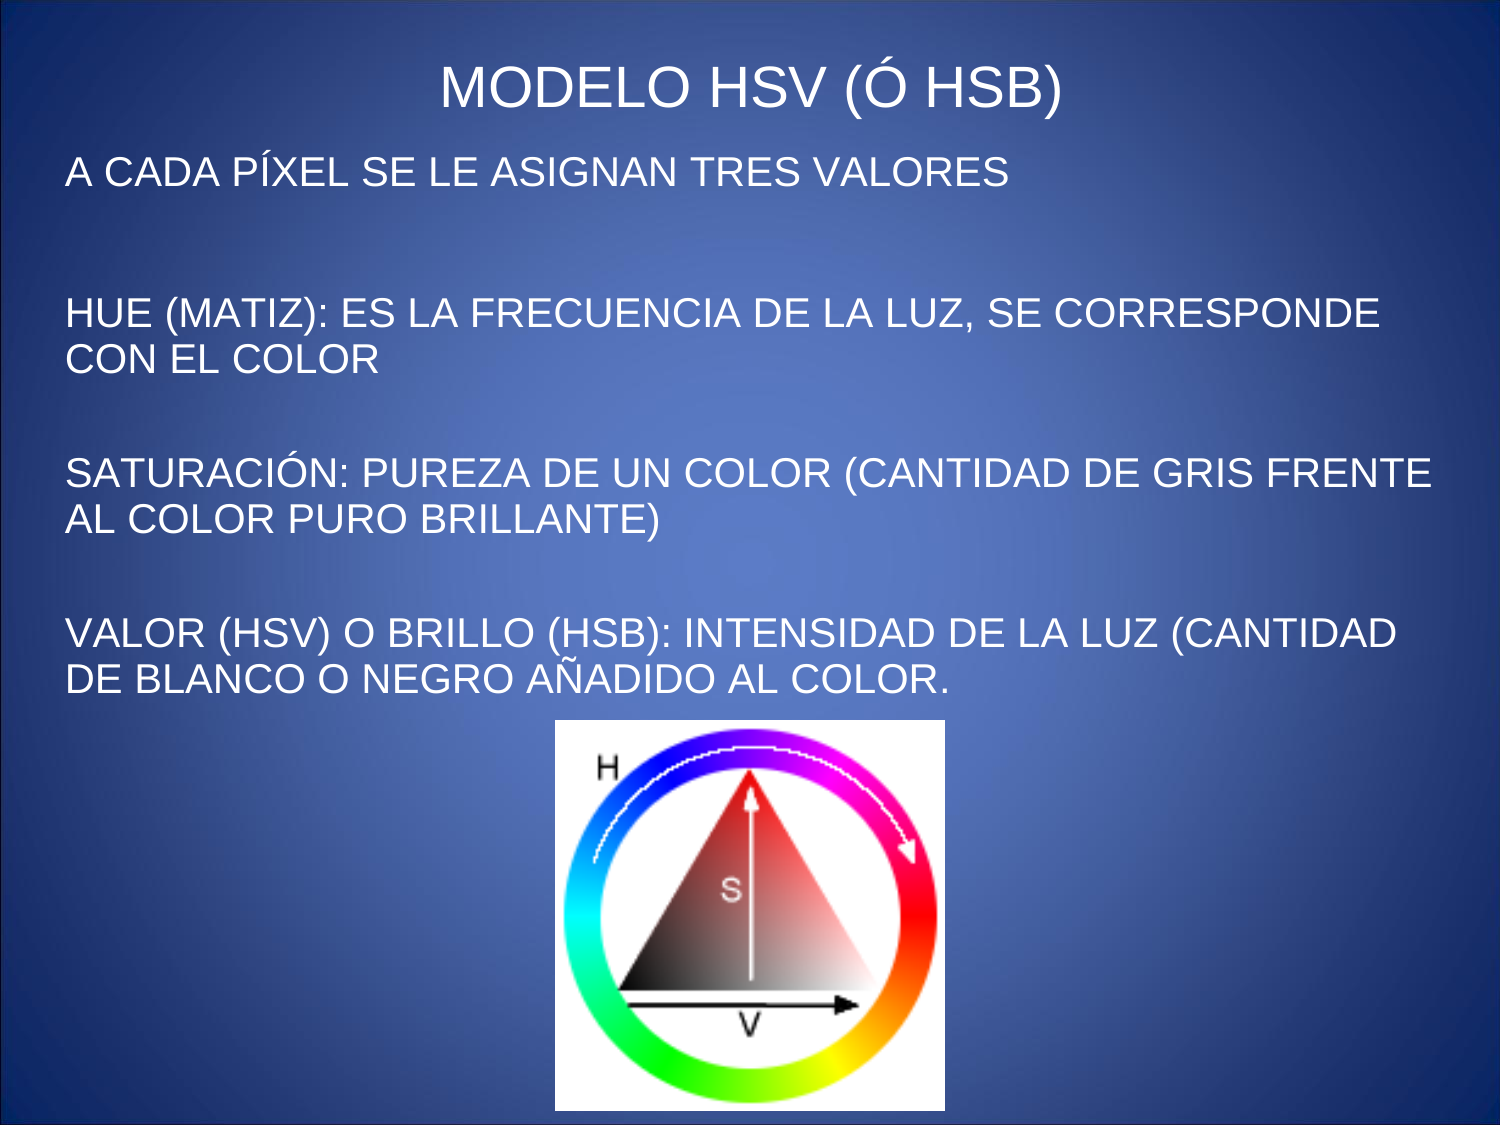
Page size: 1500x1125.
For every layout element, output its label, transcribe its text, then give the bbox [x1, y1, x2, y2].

picture [0, 0, 1500, 1125]
list A CADA PÍXEL SE LE ASIGNAN TRES VALORES HUE (MATIZ): ES LA FRECUENCIA DE LA LUZ, SE CORRESPONDE CON EL COLOR SATURACIÓN: PUREZA DE UN COLOR (CANTIDAD DE GRIS FRENTE AL COLOR PURO BRILLANTE) VALOR (HSV) O BRILLO (HSB): INTENSIDAD DE LA LUZ (CANTIDAD DE BLANCO O NEGRO AÑADIDO AL COLOR. [64, 148, 1443, 817]
title MODELO HSV (Ó HSB) [76, 19, 1427, 148]
